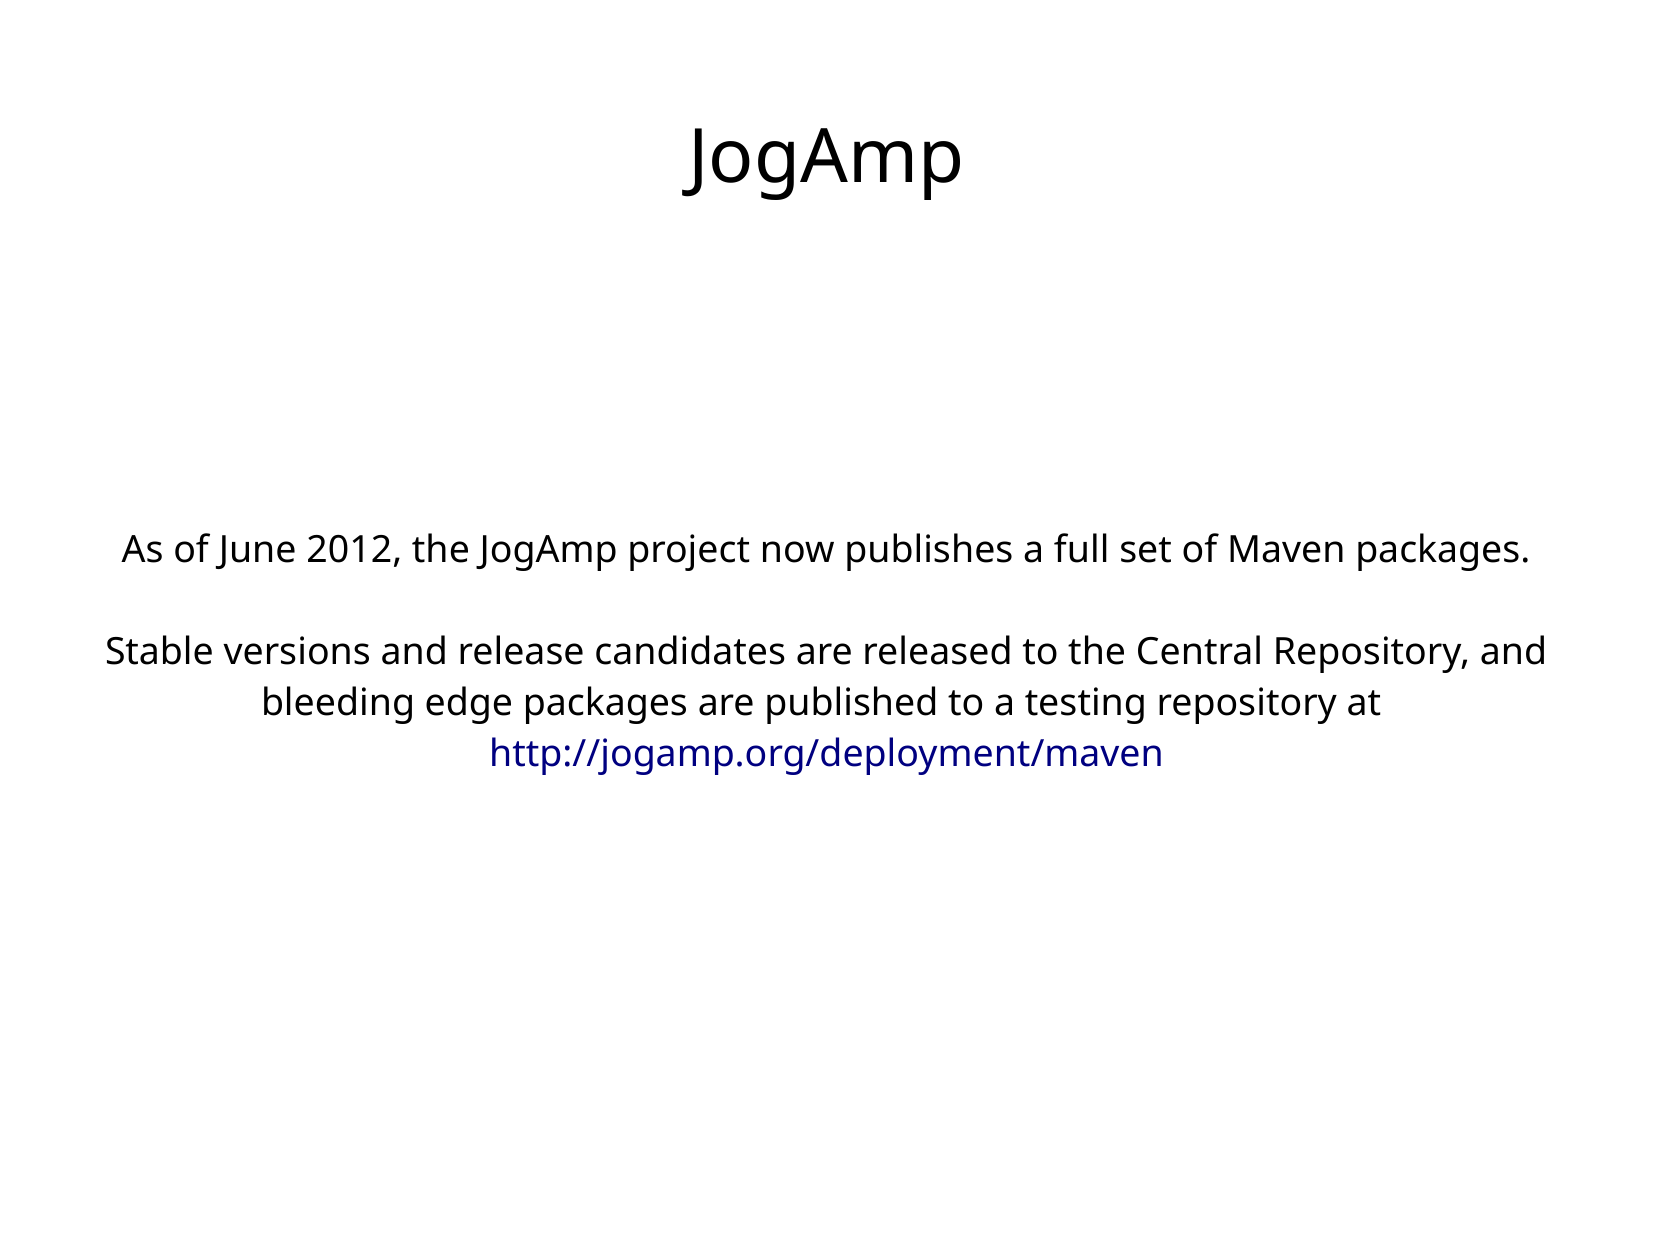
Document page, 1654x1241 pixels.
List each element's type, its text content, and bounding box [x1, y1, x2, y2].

title JogAmp [82, 49, 1571, 257]
subtitle As of June 2012, the JogAmp project now publishes a full set of Maven packages. Stable versions and release candidates are released to the Central Repository, and bleeding edge packages are published to a testing repository at http://jogamp.org/deployment/maven [82, 290, 1571, 1010]
